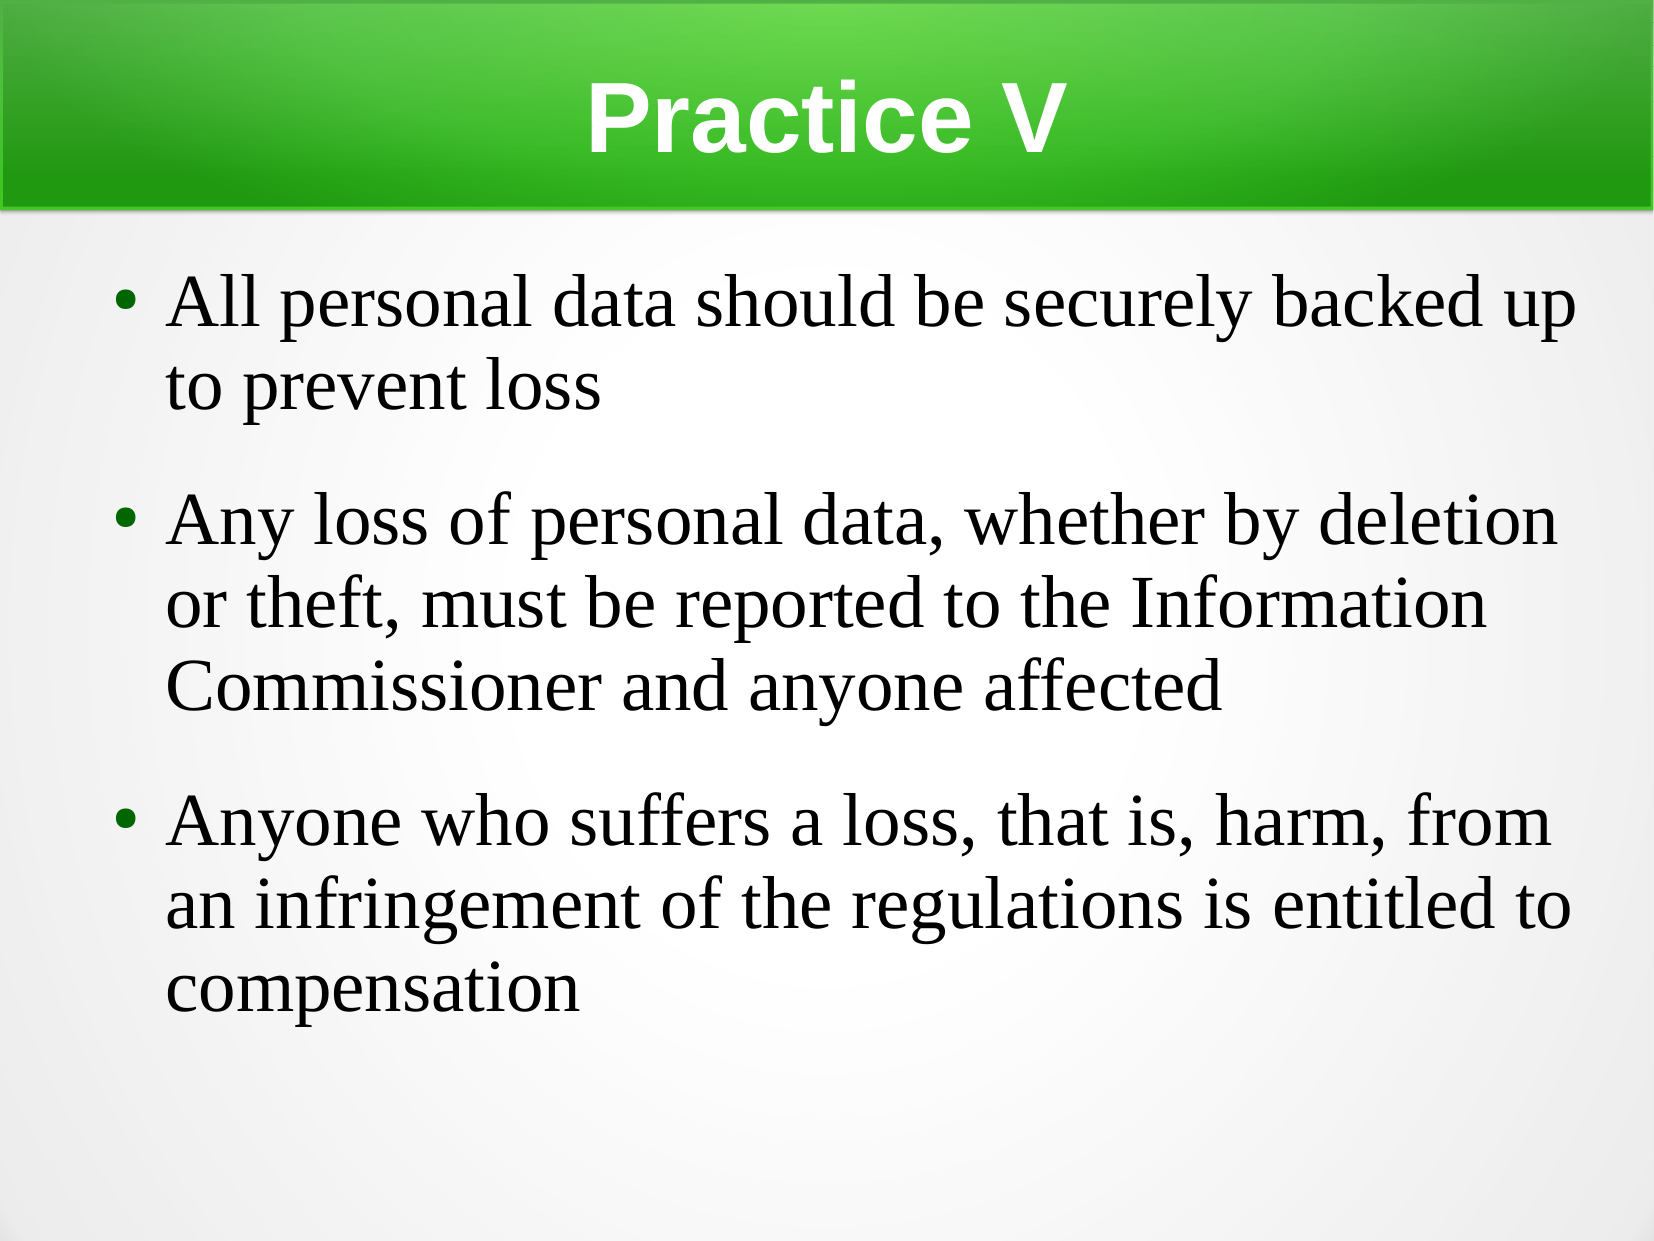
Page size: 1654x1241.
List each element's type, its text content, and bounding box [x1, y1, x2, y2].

list All personal data should be securely backed up to prevent loss Any loss of personal data, whether by deletion or theft, must be reported to the Information Commissioner and anyone affected Anyone who suffers a loss, that is, harm, from an infringement of the regulations is entitled to compensation [94, 259, 1583, 1170]
title Practice V [82, 46, 1571, 190]
